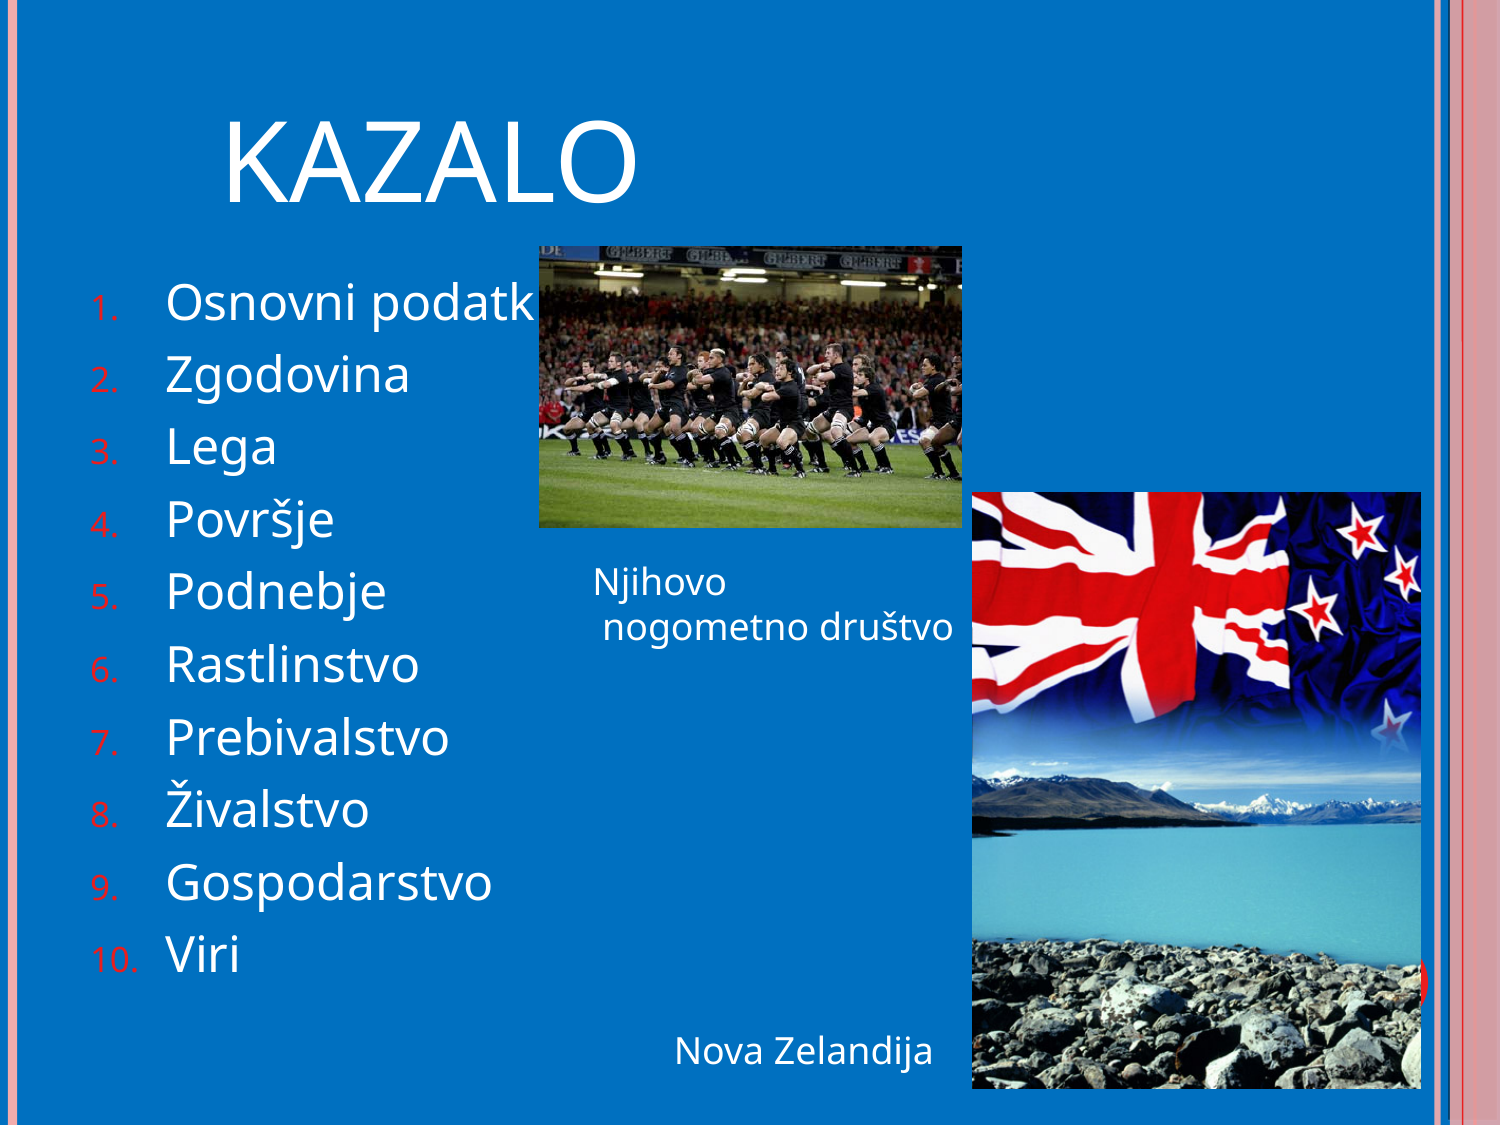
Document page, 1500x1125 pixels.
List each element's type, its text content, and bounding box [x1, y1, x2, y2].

text_box Nova Zelandija [659, 1019, 950, 1080]
picture [539, 246, 962, 528]
text_box Njihovo nogometno društvo [577, 550, 970, 656]
list Osnovni podatki Zgodovina Lega Površje Podnebje Rastlinstvo Prebivalstvo Živalstvo Gospodarstvo Viri [75, 262, 1300, 1062]
title kazalo [75, 45, 1300, 233]
picture [972, 492, 1421, 1089]
